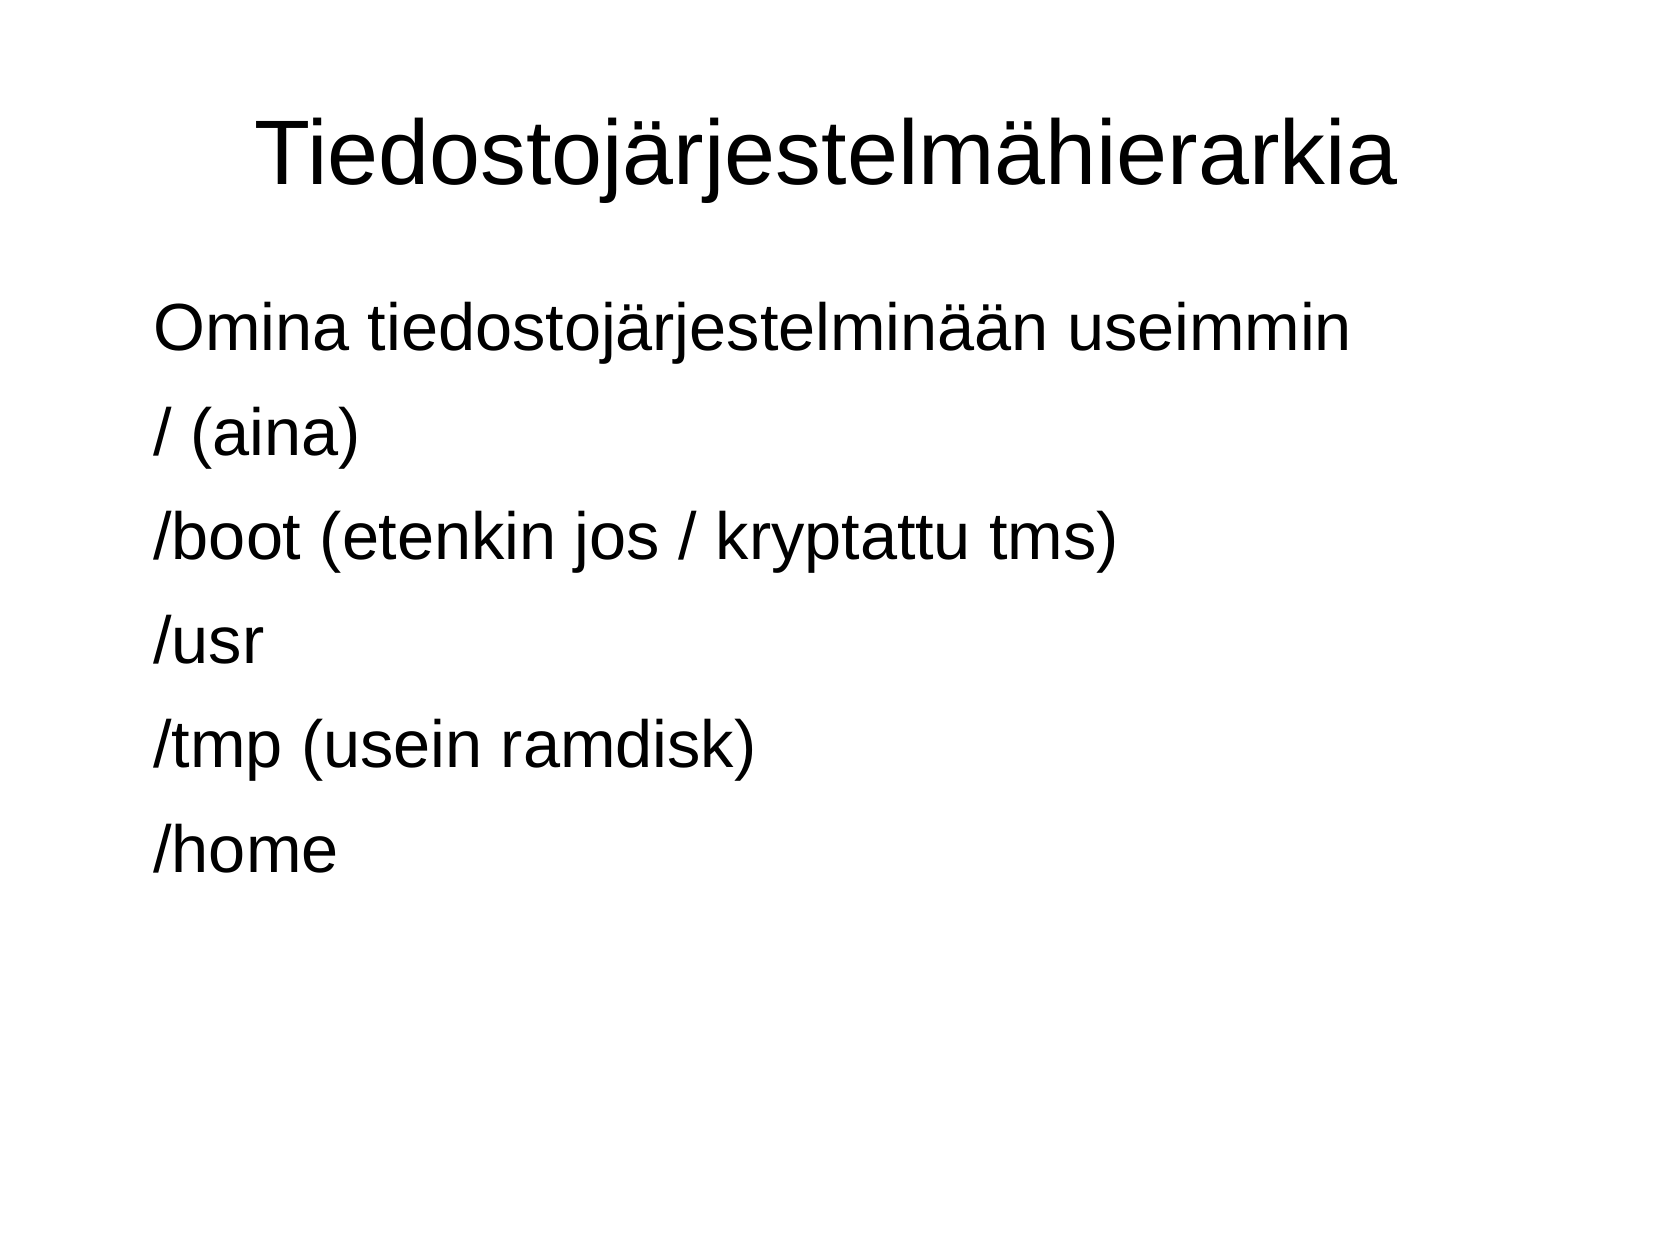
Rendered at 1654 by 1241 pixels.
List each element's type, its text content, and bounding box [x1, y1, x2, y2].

list Omina tiedostojärjestelminään useimmin / (aina) /boot (etenkin jos / kryptattu tms) /usr /tmp (usein ramdisk) /home [82, 290, 1571, 1010]
title Tiedostojärjestelmähierarkia [82, 49, 1571, 257]
